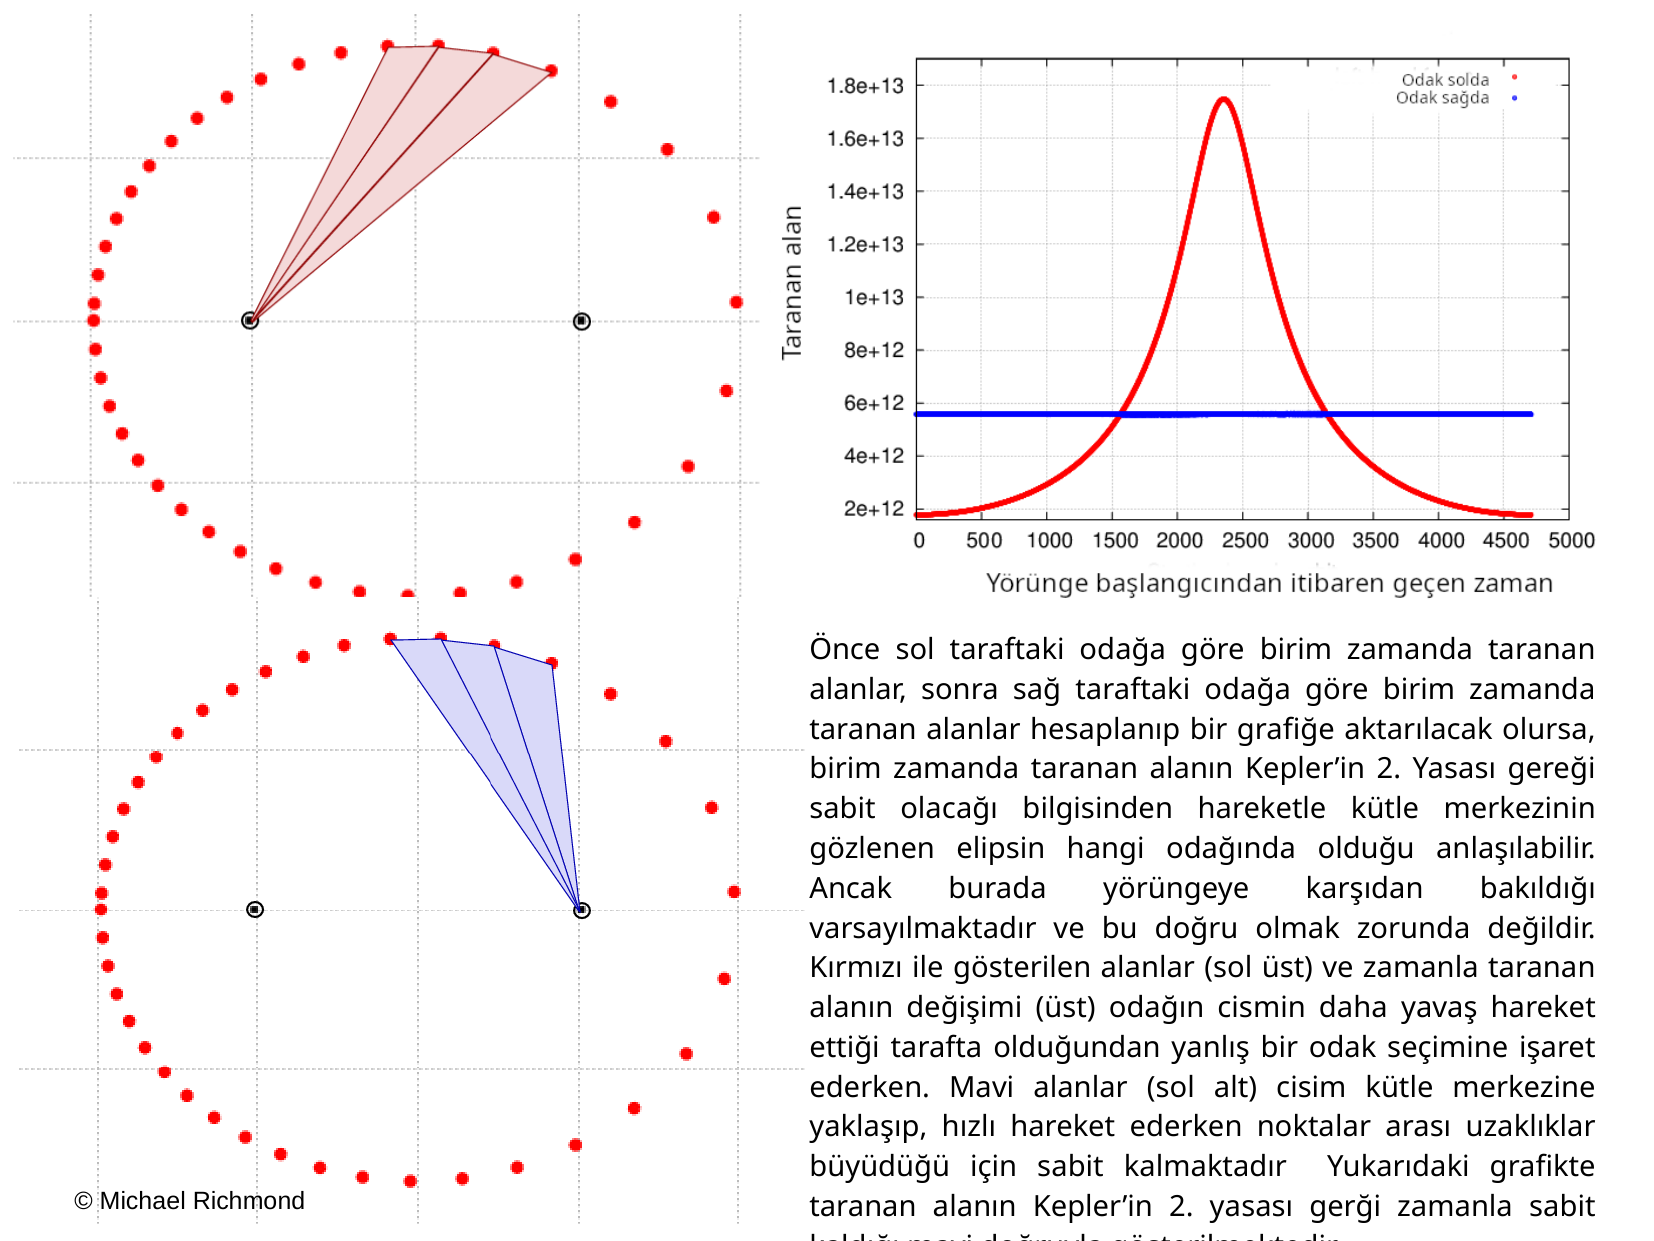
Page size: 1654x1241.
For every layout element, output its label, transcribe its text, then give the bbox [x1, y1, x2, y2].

text_box © Michael Richmond [59, 1179, 341, 1223]
text_box Önce sol taraftaki odağa göre birim zamanda taranan alanlar, sonra sağ taraftaki odağa göre birim zamanda taranan alanlar hesaplanıp bir grafiğe aktarılacak olursa, birim zamanda taranan alanın Kepler’in 2. Yasası gereği sabit olacağı bilgisinden hareketle kütle merkezinin gözlenen elipsin hangi odağında olduğu anlaşılabilir. Ancak burada yörüngeye karşıdan bakıldığı varsayılmaktadır ve bu doğru olmak zorunda değildir. Kırmızı ile gösterilen alanlar (sol üst) ve zamanla taranan alanın değişimi (üst) odağın cismin daha yavaş hareket ettiği tarafta olduğundan yanlış bir odak seçimine işaret ederken. Mavi alanlar (sol alt) cisim kütle merkezine yaklaşıp, hızlı hareket ederken noktalar arası uzaklıklar büyüdüğü için sabit kalmaktadır Yukarıdaki grafikte taranan alanın Kepler’in 2. yasası gerği zamanla sabit kaldığı mavi doğruyla gösterilmektedir. [794, 621, 1612, 1241]
picture [13, 13, 1639, 1224]
